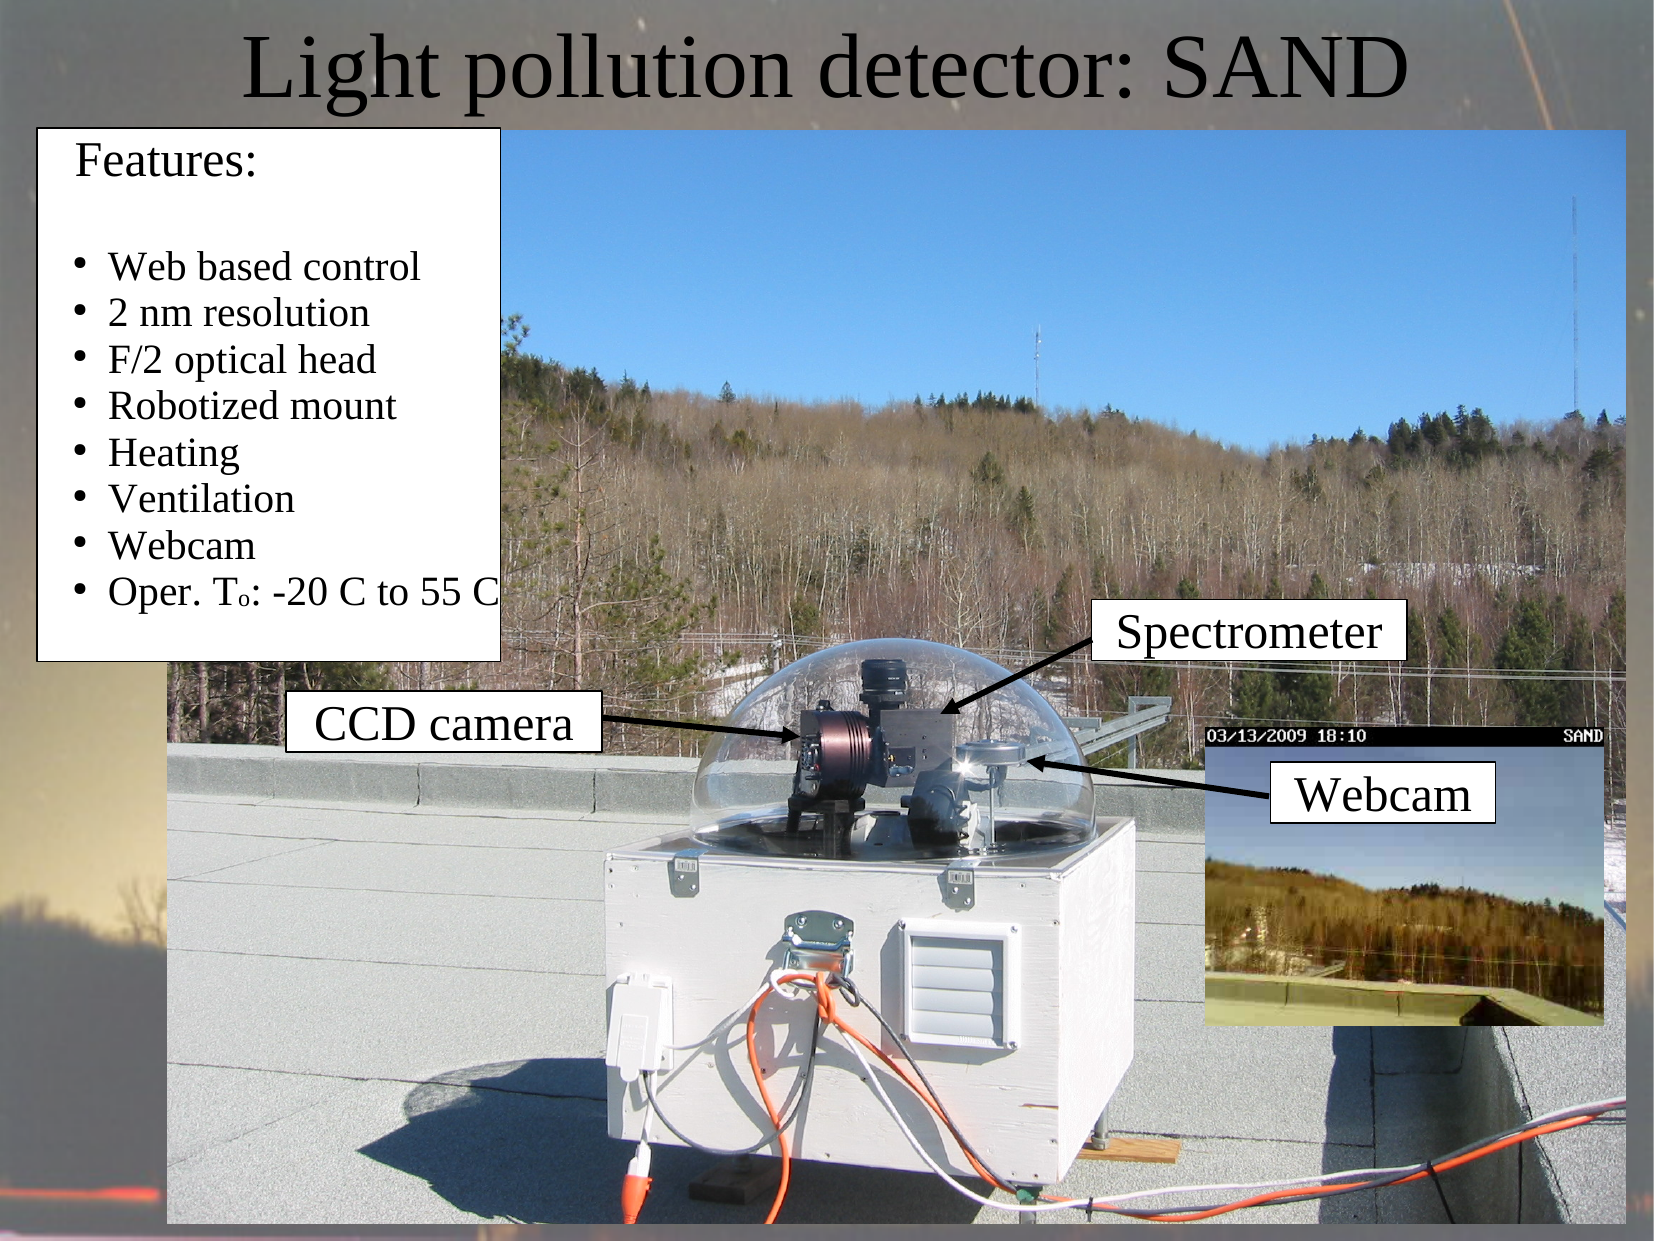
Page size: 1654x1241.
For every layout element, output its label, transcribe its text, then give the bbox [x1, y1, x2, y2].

text_box Features: Web based control 2 nm resolution F/2 optical head Robotized mount Heating Ventilation Webcam Oper. To: -20 C to 55 C [37, 128, 501, 662]
text_box Spectrometer [1091, 599, 1408, 661]
title Light pollution detector: SAND [121, 11, 1534, 121]
picture [167, 130, 1626, 1224]
text_box CCD camera [286, 691, 603, 753]
text_box Webcam [1270, 761, 1496, 823]
